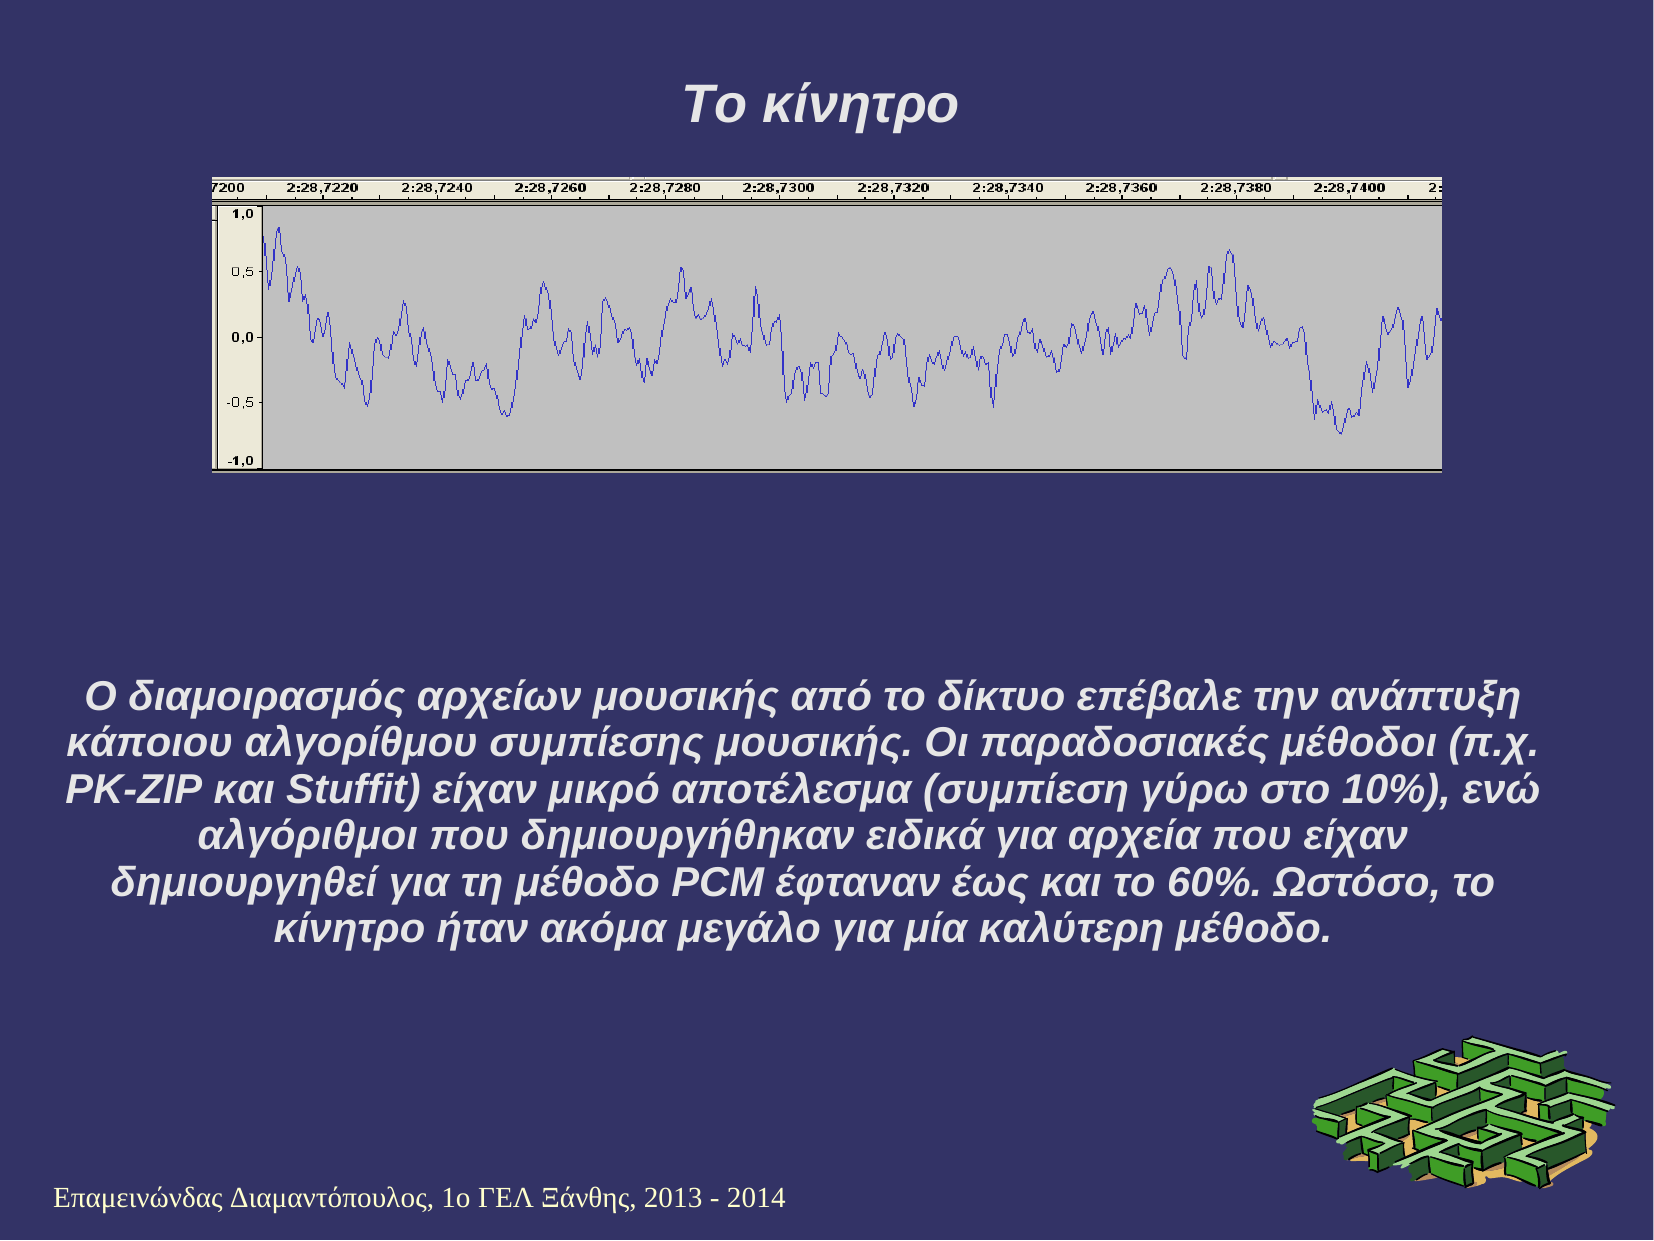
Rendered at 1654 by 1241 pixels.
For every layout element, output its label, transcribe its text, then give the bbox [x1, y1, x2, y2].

title Ο διαμοιρασμός αρχείων μουσικής από το δίκτυο επέβαλε την ανάπτυξη κάποιου αλγορίθμου συμπίεσης μουσικής. Οι παραδοσιακές μέθοδοι (π.χ. PK-ZIP και Stuffit) είχαν μικρό αποτέλεσμα (συμπίεση γύρω στο 10%), ενώ αλγόριθμοι που δημιουργήθηκαν ειδικά για αρχεία που είχαν δημιουργηθεί για τη μέθοδο PCM έφταναν έως και το 60%. Ωστόσο, το κίνητρο ήταν ακόμα μεγάλο για μία καλύτερη μέθοδο. [59, 531, 1548, 1093]
title Το κίνητρο [76, 29, 1565, 179]
picture [212, 177, 1442, 473]
